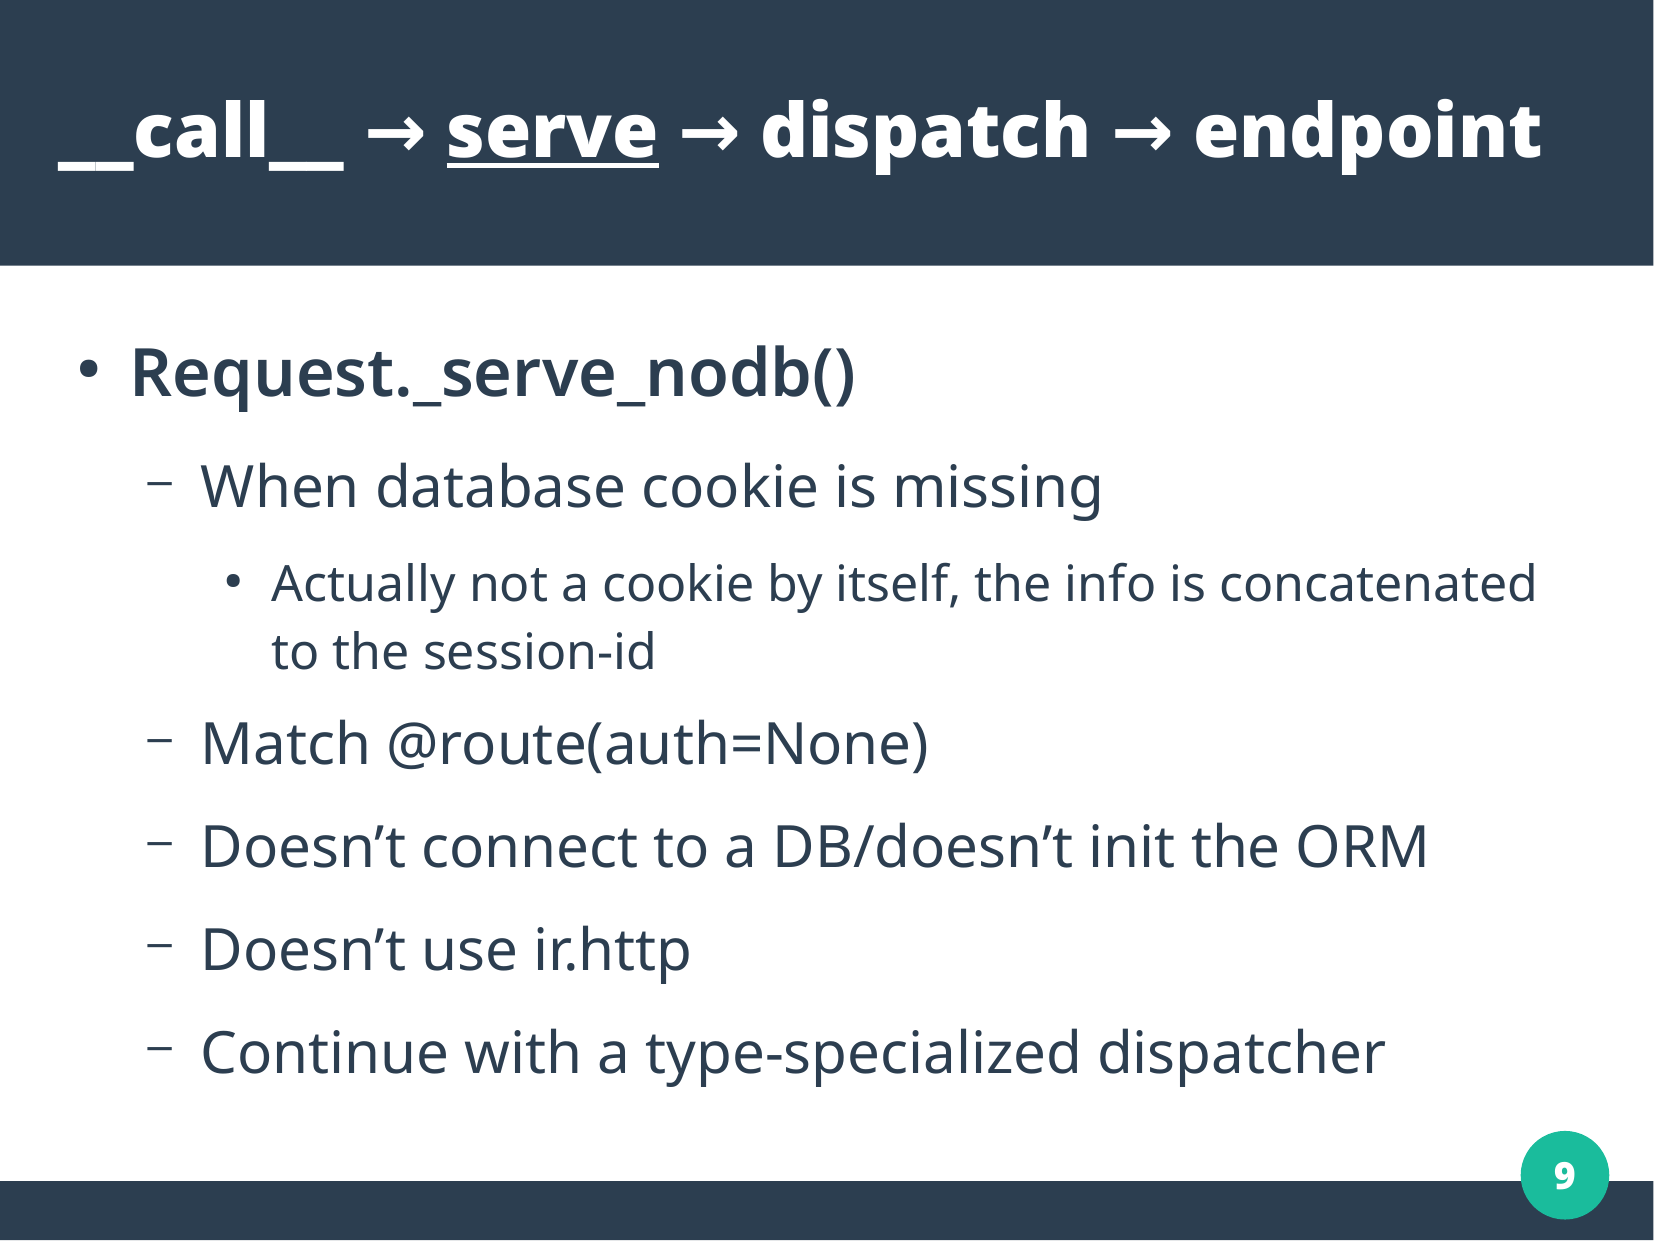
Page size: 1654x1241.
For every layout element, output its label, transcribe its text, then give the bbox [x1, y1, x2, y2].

title __call__ → serve → dispatch → endpoint [59, 49, 1595, 207]
list Request._serve_nodb() When database cookie is missing Actually not a cookie by itself, the info is concatenated to the session-id Match @route(auth=None) Doesn’t connect to a DB/doesn’t init the ORM Doesn’t use ir.http Continue with a type-specialized dispatcher [59, 324, 1595, 1152]
